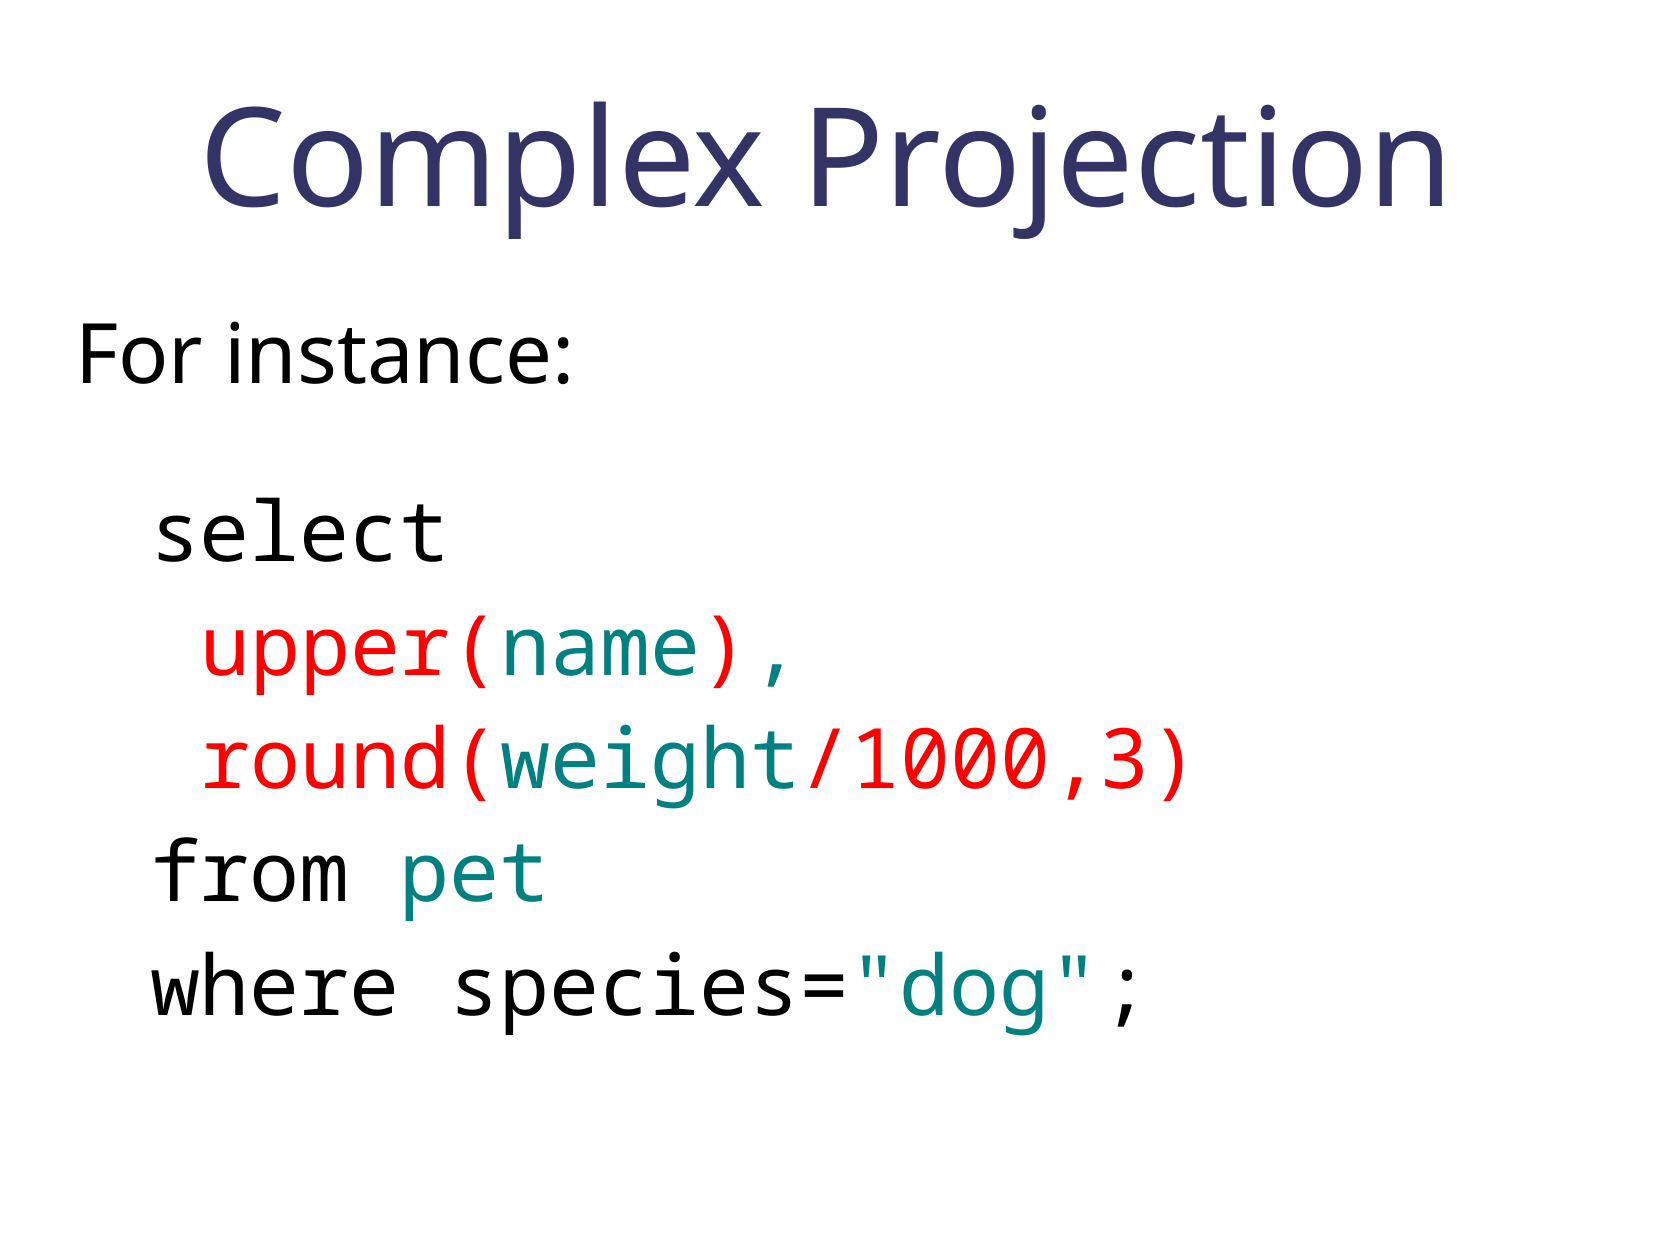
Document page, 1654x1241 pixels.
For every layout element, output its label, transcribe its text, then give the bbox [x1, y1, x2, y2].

text_box select upper(name), round(weight/1000,3) from pet where species="dog"; [150, 472, 1654, 1046]
title Complex Projection [0, 56, 1654, 250]
text_box For instance: [75, 294, 1654, 410]
